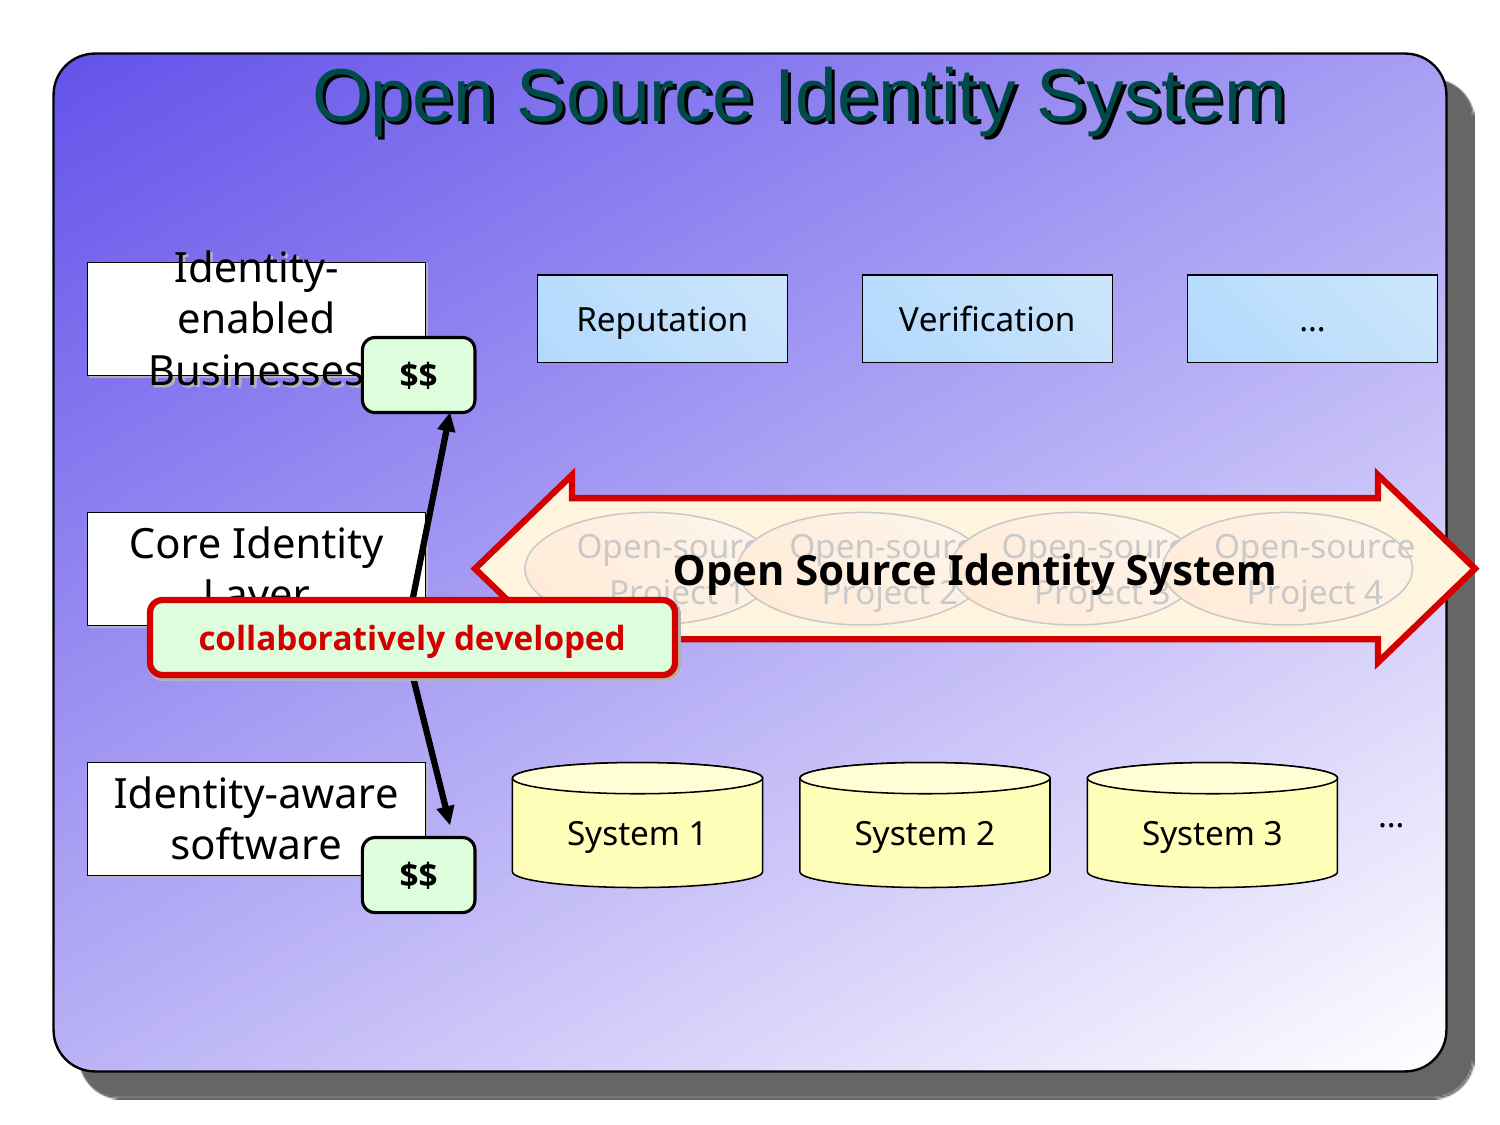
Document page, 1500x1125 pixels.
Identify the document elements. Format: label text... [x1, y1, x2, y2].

text_box Core Identity Layer [87, 512, 425, 625]
text_box Open Source Identity System [474, 474, 1476, 663]
text_box Reputation [537, 274, 788, 363]
text_box System 3 [1087, 780, 1338, 888]
text_box $$ [362, 837, 475, 913]
text_box Identity-enabled Businesses [87, 262, 425, 375]
text_box System 2 [799, 779, 1051, 888]
text_box … [1363, 784, 1420, 846]
text_box … [1187, 274, 1438, 363]
text_box System 1 [512, 780, 763, 888]
text_box $$ [362, 337, 475, 413]
title Open Source Identity System [99, 49, 1500, 138]
text_box collaboratively developed [150, 600, 676, 676]
text_box Identity-aware software [87, 762, 425, 875]
text_box Verification [862, 274, 1113, 363]
